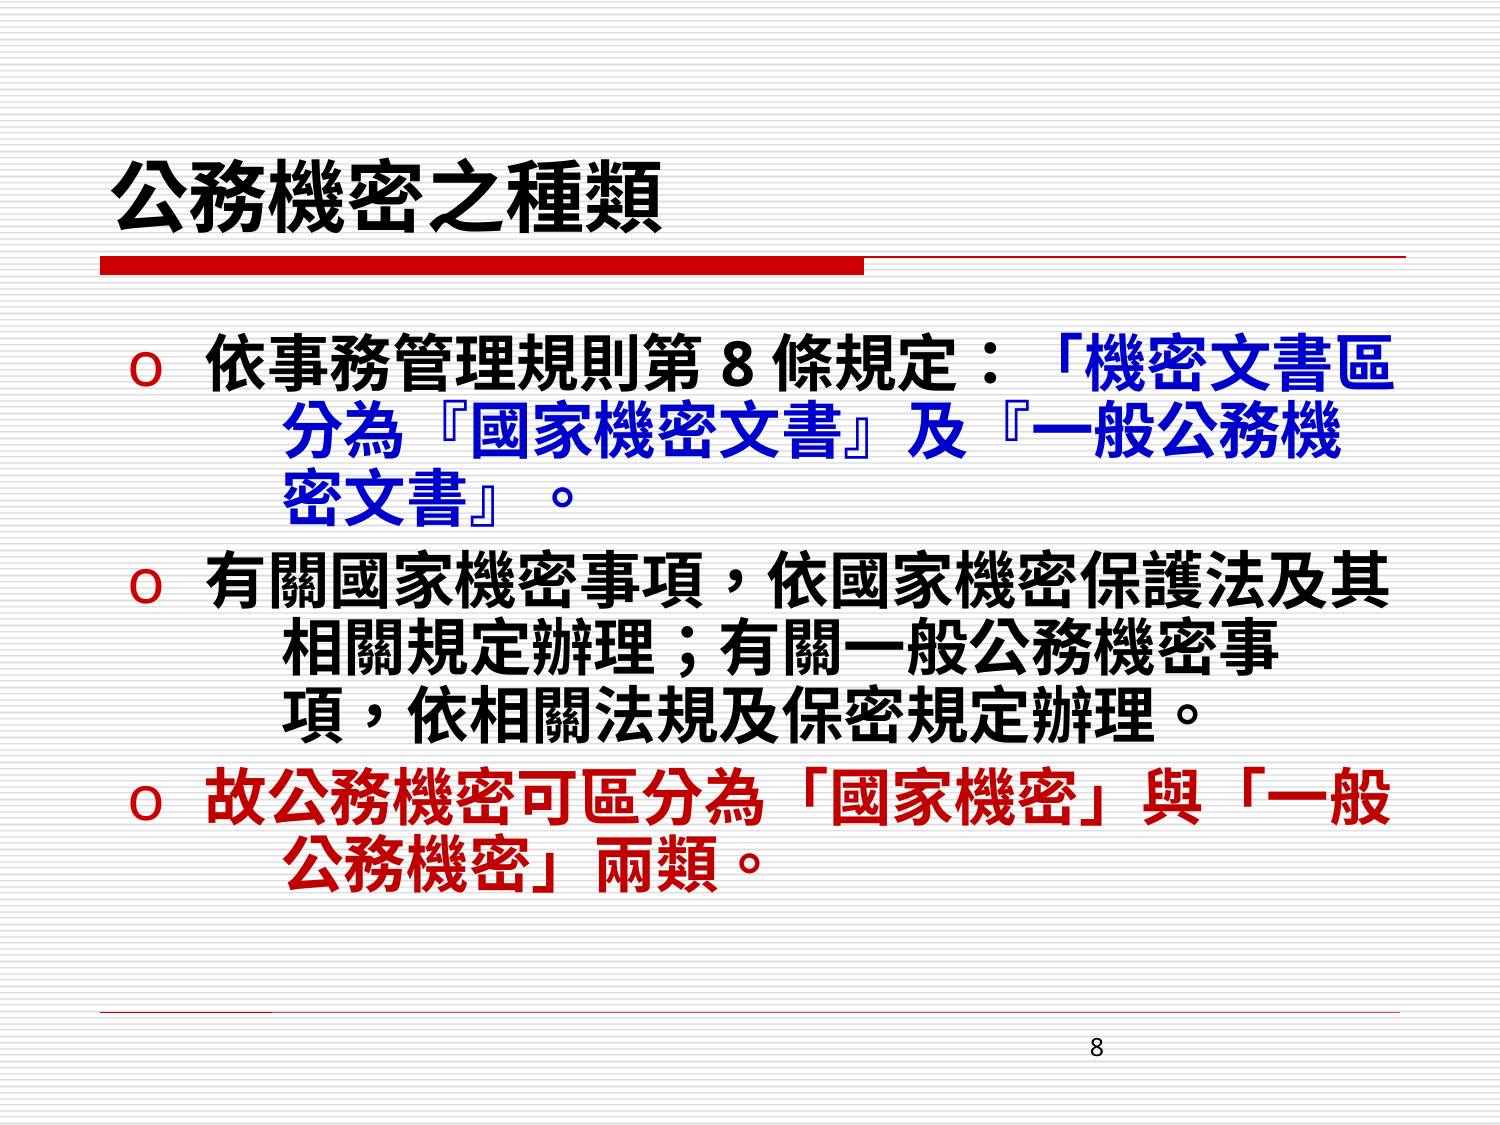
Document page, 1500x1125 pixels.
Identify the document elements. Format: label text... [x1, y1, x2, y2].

list 依事務管理規則第8條規定：「機密文書區分為『國家機密文書』及『一般公務機密文書』。 有關國家機密事項，依國家機密保護法及其相關規定辦理；有關一般公務機密事項，依相關法規及保密規定辦理。 故公務機密可區分為「國家機密」與「一般公務機密」兩類。 [112, 324, 1413, 1000]
title 公務機密之種類 [94, 50, 1407, 250]
text_box [1074, 1024, 1400, 1103]
